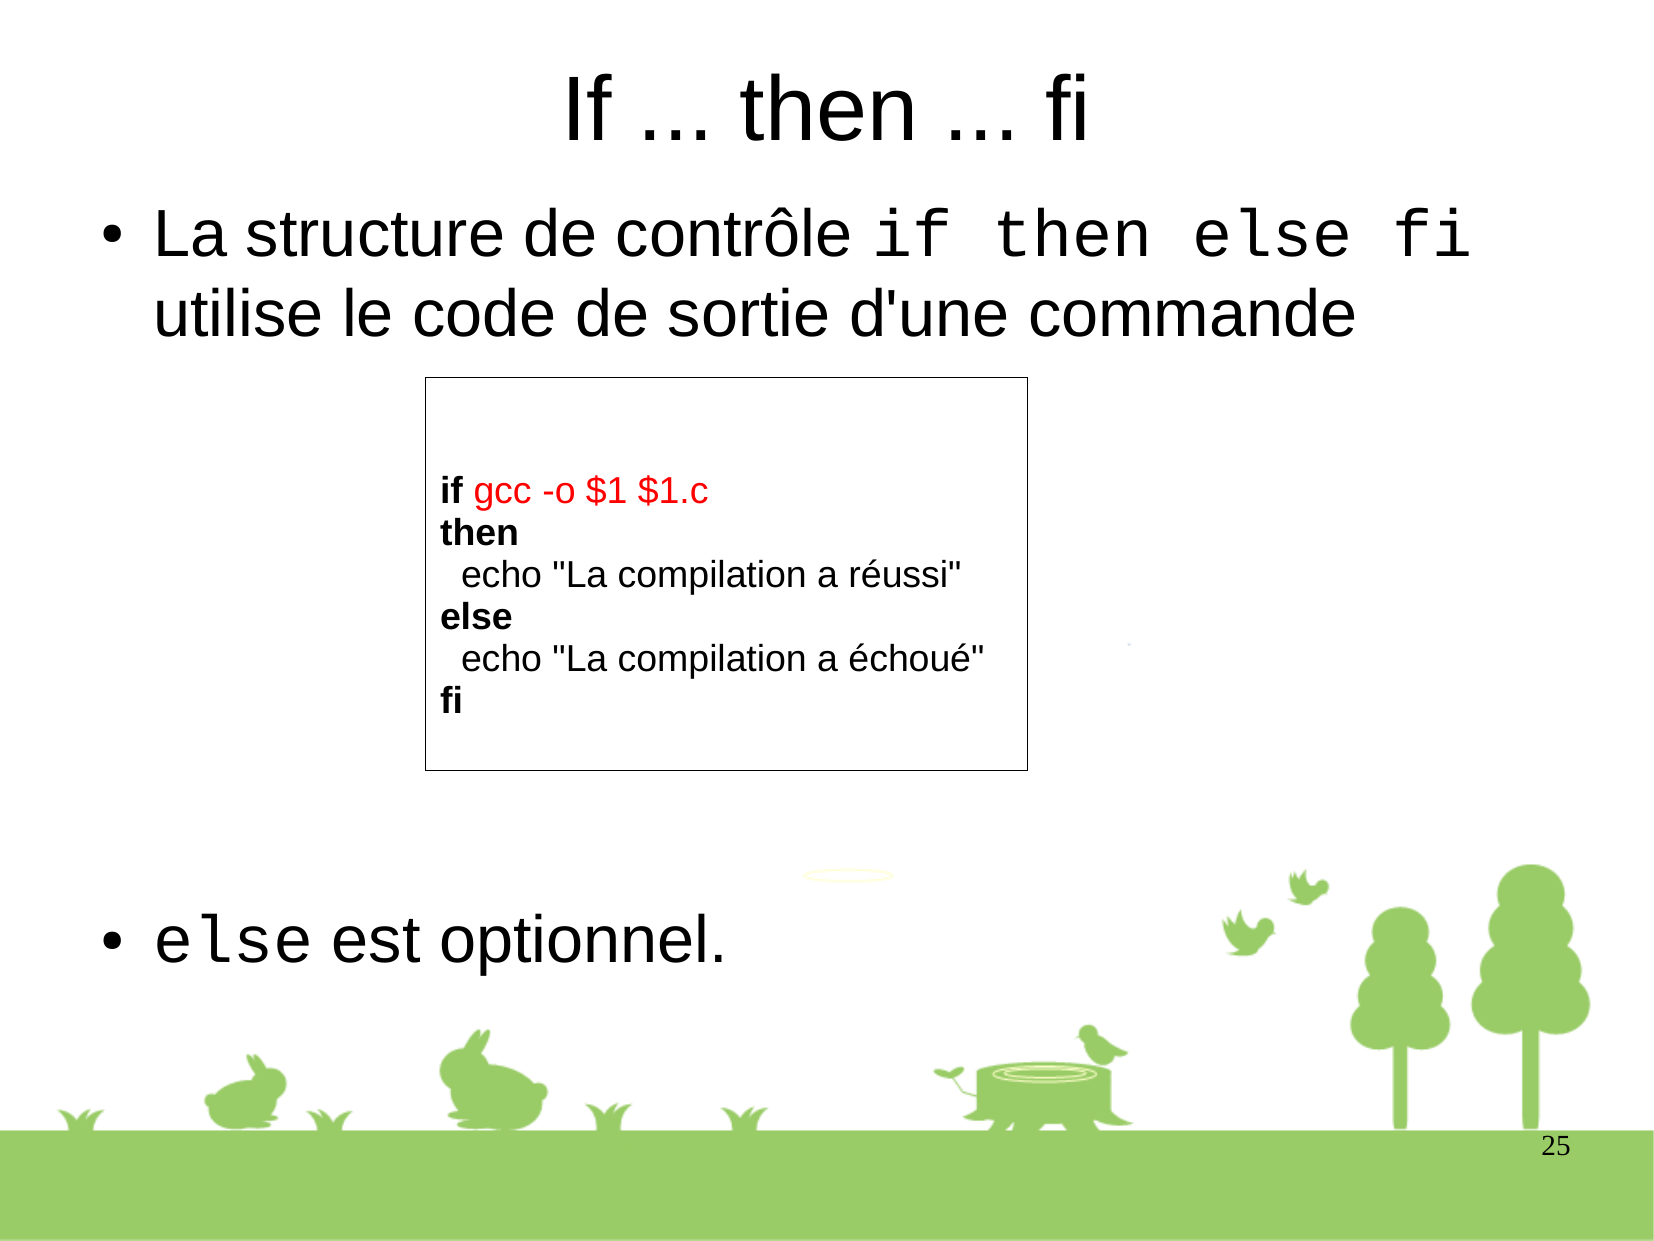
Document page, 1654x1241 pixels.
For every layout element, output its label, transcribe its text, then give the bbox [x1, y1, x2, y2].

picture [0, 0, 1654, 1241]
list La structure de contrôle if then else fi utilise le code de sortie d'une commande else est optionnel. [82, 195, 1538, 1193]
text_box if gcc -o $1 $1.c then echo "La compilation a réussi" else echo "La compilation a échoué" fi [425, 377, 1028, 771]
title If ... then ... fi [11, 5, 1642, 213]
